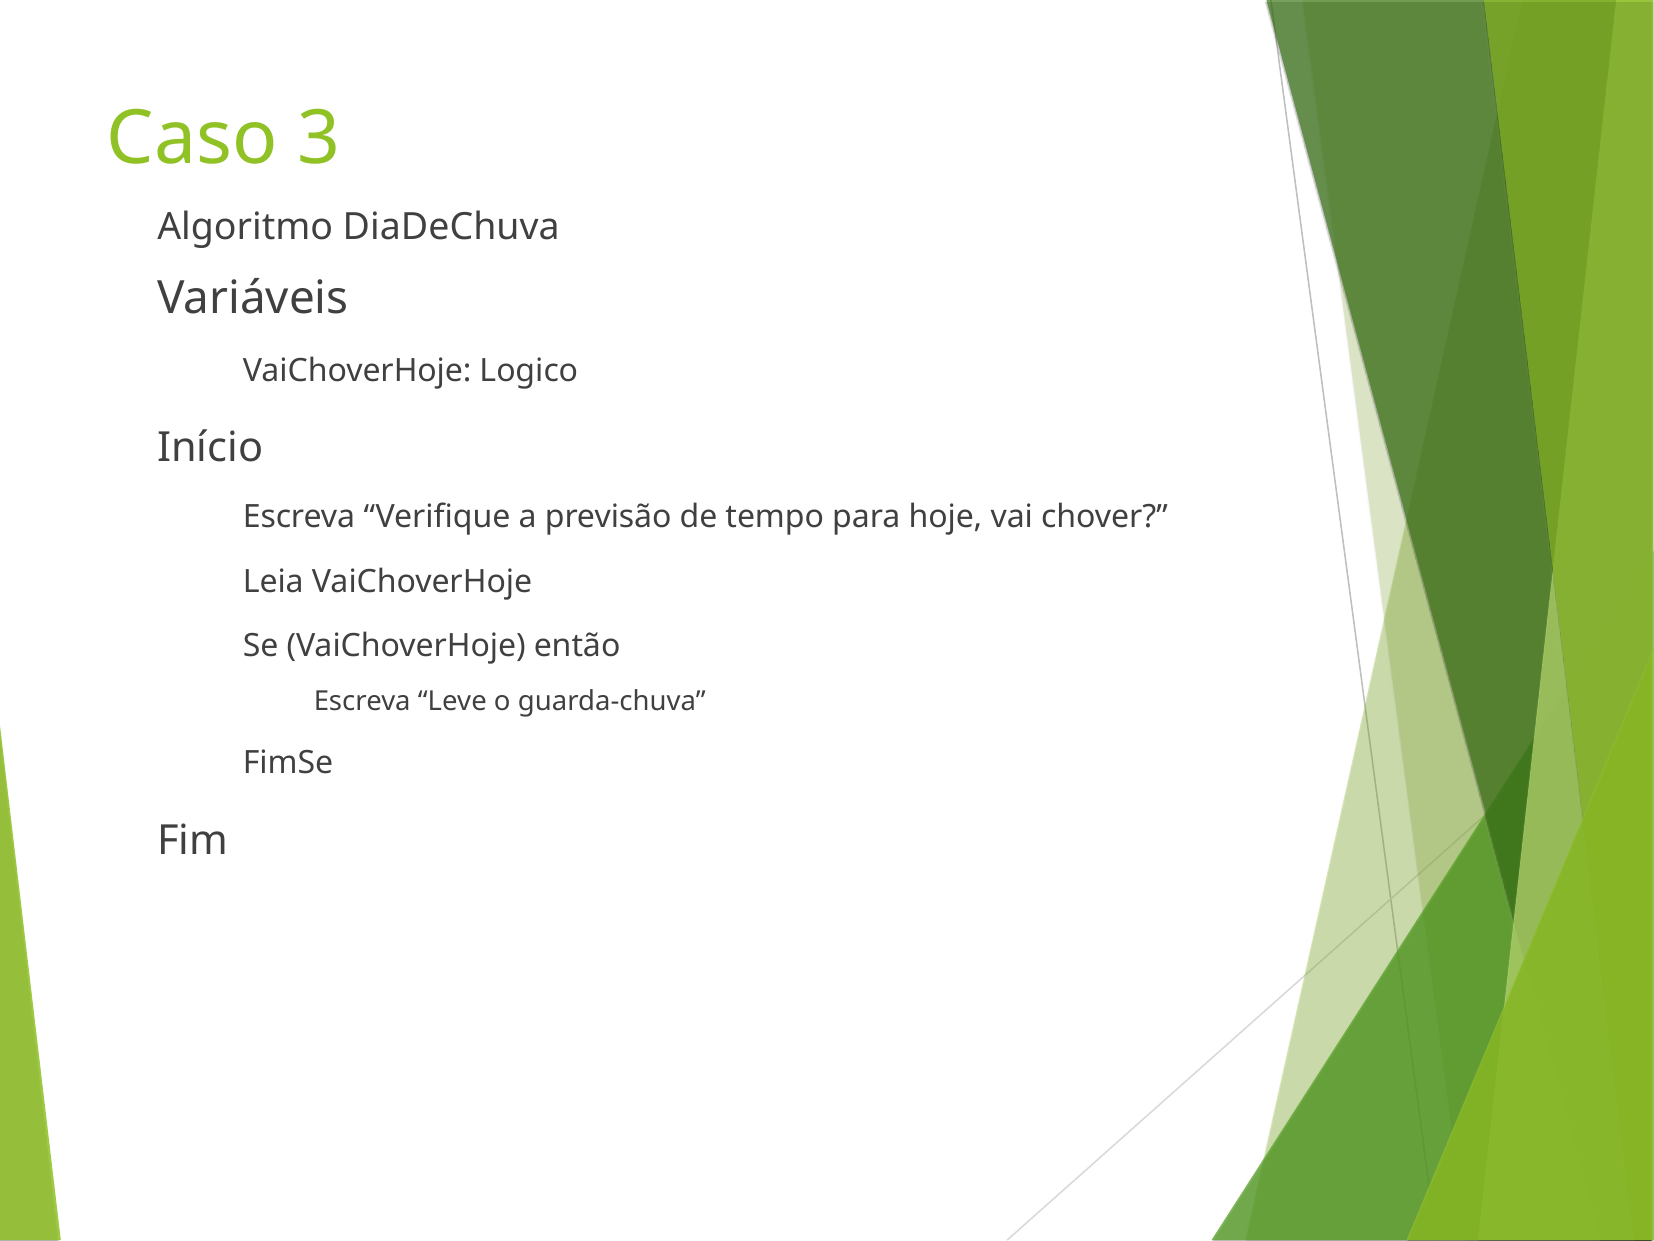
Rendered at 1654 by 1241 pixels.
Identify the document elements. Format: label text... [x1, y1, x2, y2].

title Caso 3 [91, 80, 1524, 194]
list Algoritmo DiaDeChuva Variáveis VaiChoverHoje: Logico Início Escreva “Verifique a previsão de tempo para hoje, vai chover?” Leia VaiChoverHoje Se (VaiChoverHoje) então Escreva “Leve o guarda-chuva” FimSe Fim [86, 194, 1654, 1032]
